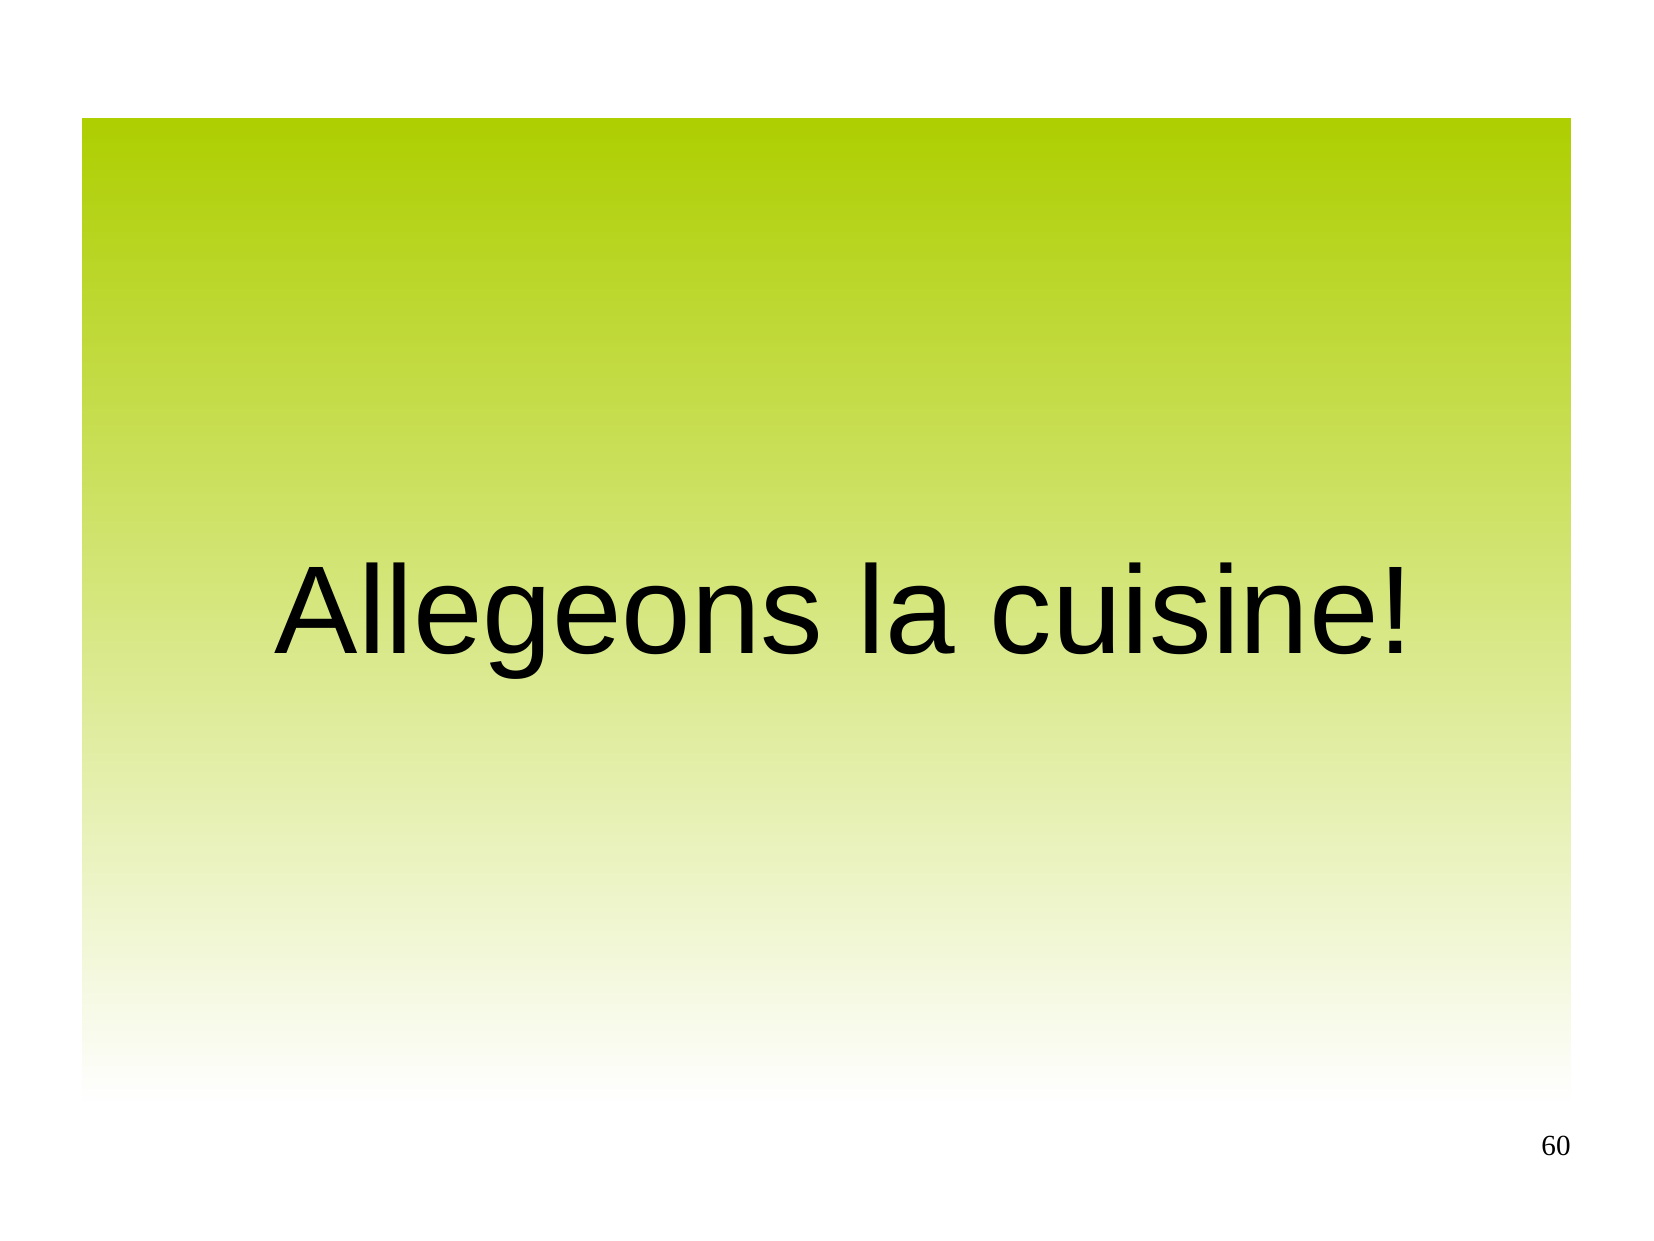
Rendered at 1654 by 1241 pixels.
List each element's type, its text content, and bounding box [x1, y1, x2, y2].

subtitle Allegeons la cuisine! [82, 118, 1571, 1102]
